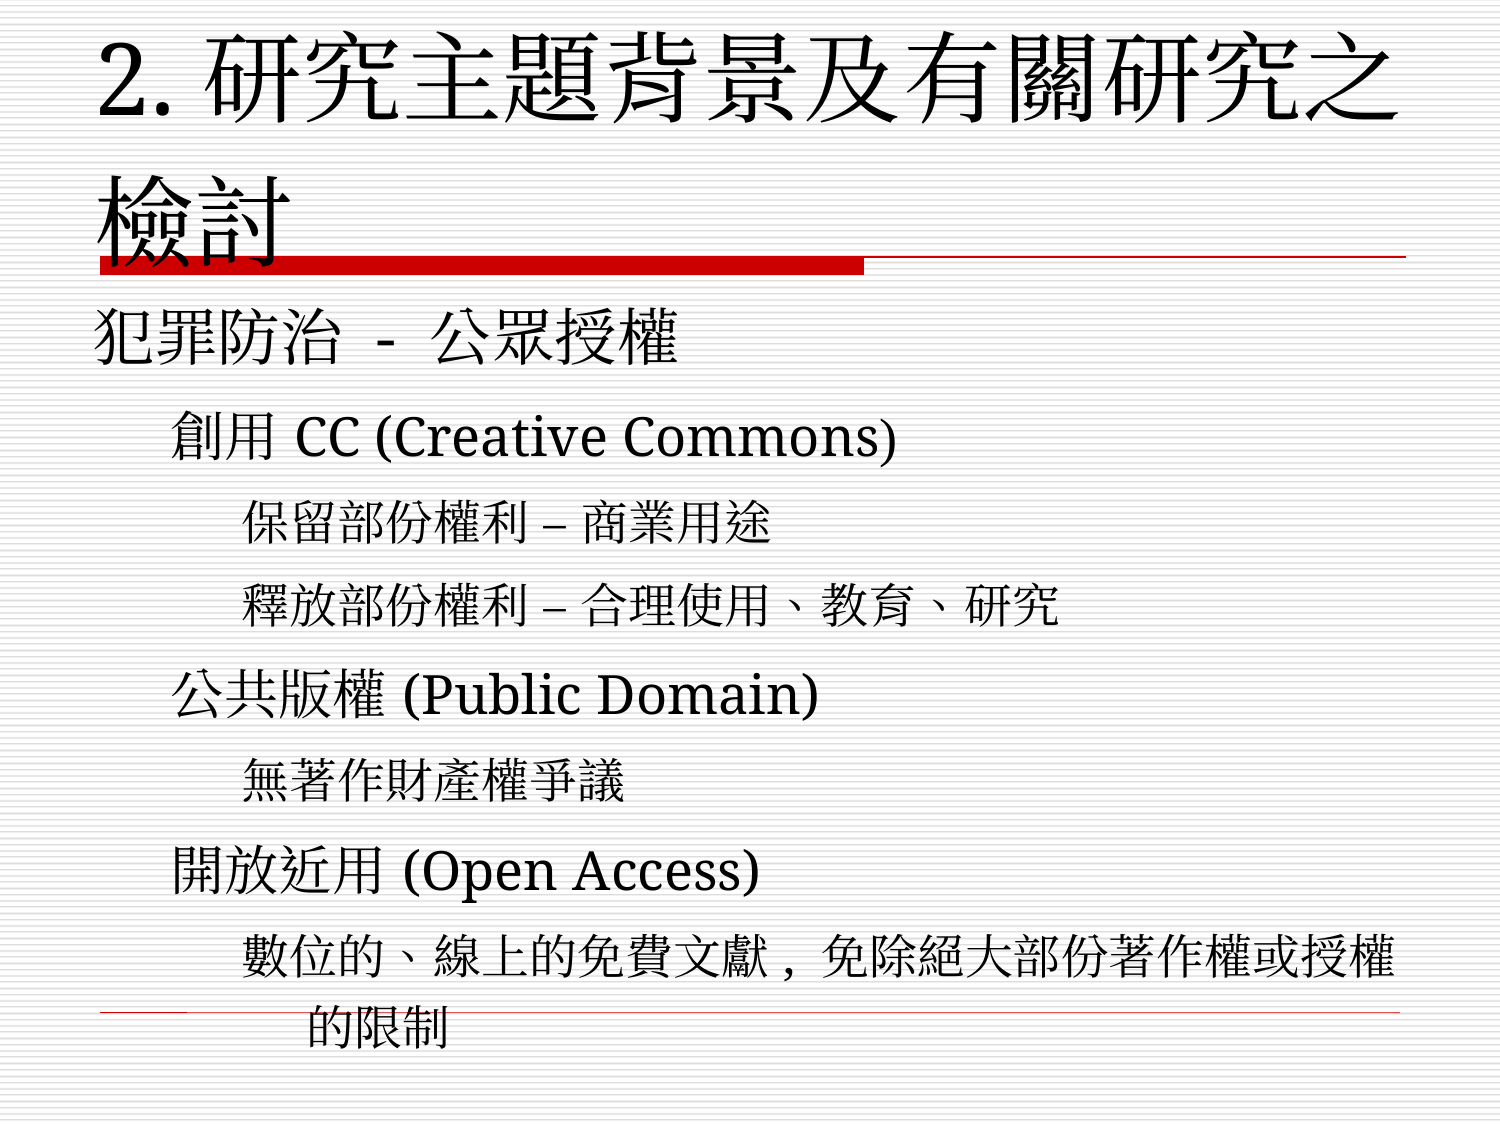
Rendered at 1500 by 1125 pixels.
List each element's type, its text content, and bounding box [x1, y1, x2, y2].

picture [0, 0, 1500, 1125]
title 2.研究主題背景及有關研究之檢討 [94, 30, 1407, 258]
list 犯罪防治 - 公眾授權 創用CC (Creative Commons) 保留部份權利 – 商業用途 釋放部份權利 – 合理使用、教育、研究 公共版權(Public Domain) 無著作財產權爭議 開放近用(Open Access) 數位的、線上的免費文獻, 免除絕大部份著作權或授權的限制 [92, 287, 1405, 973]
